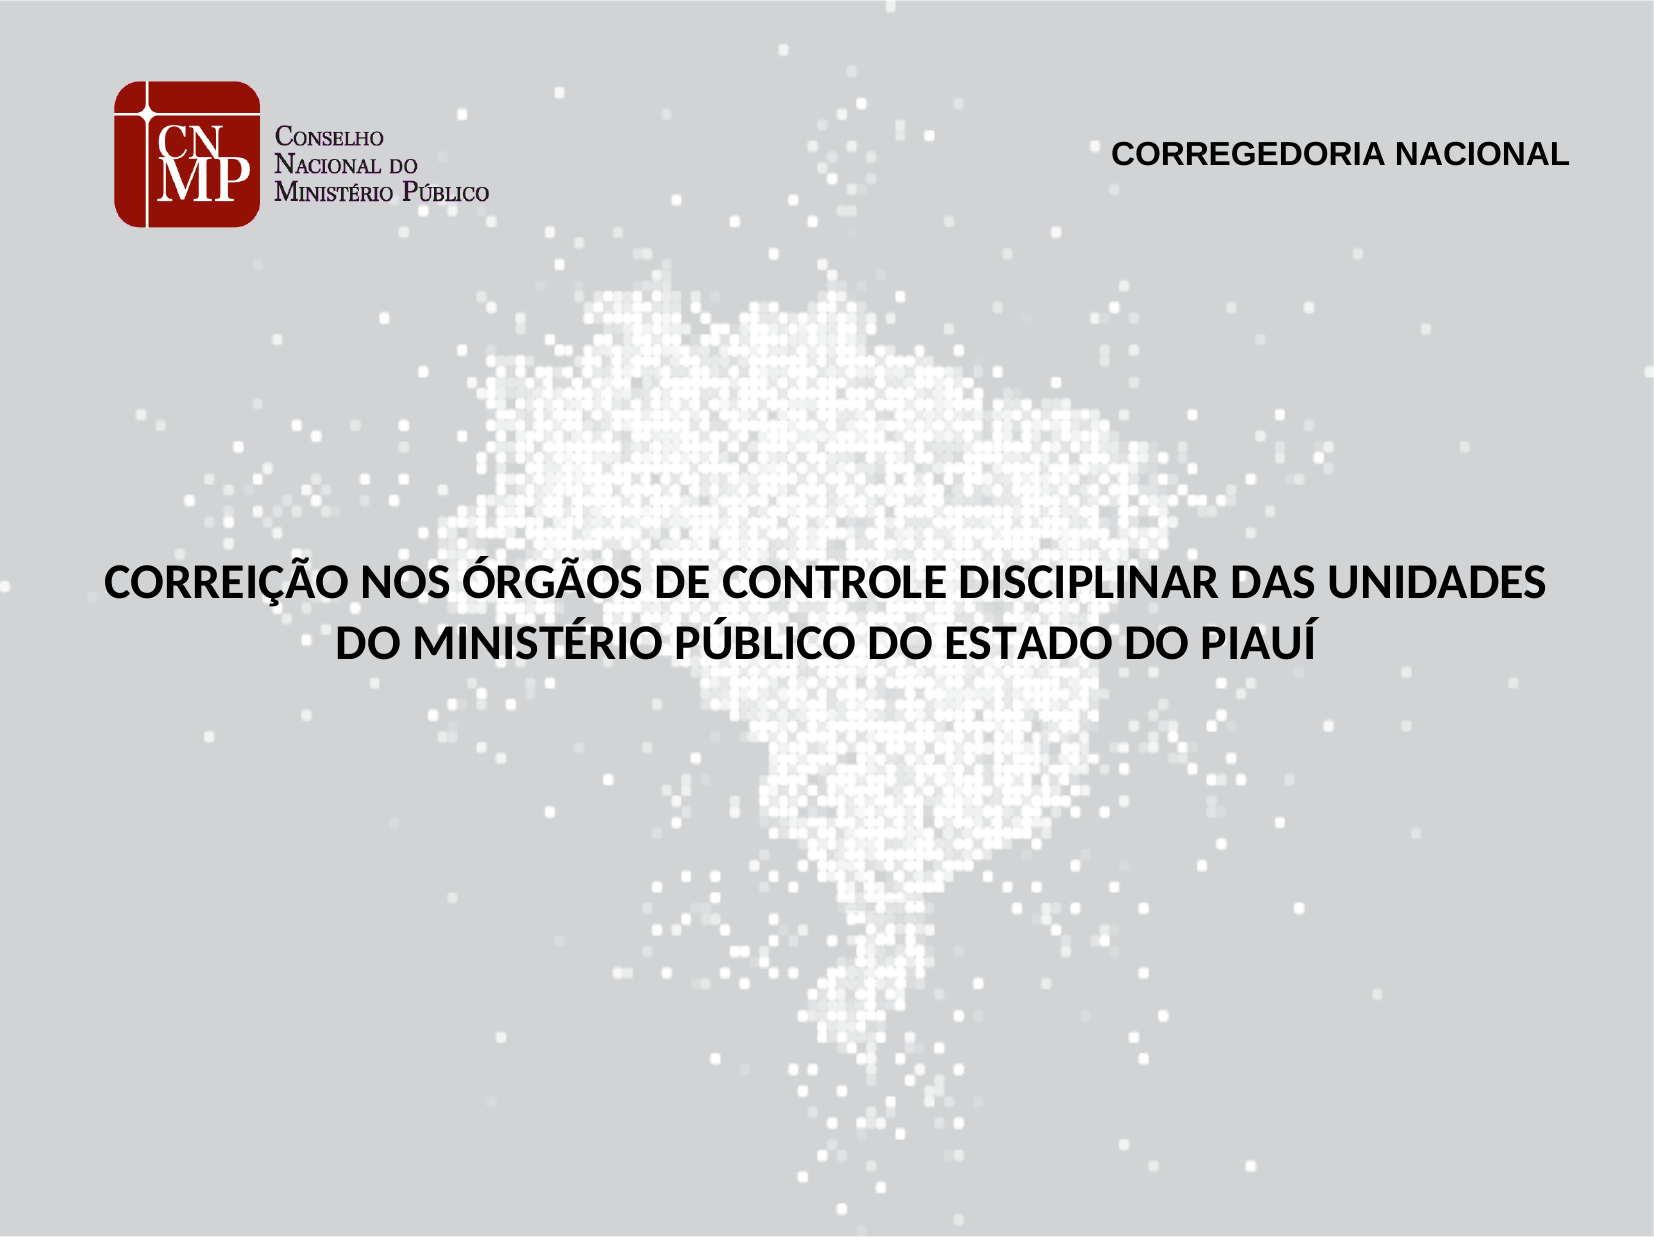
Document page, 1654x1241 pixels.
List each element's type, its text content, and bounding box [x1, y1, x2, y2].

picture [0, 0, 1654, 1241]
title CORREGEDORIA NACIONAL [82, 49, 1571, 257]
subtitle CORREIÇÃO NOS ÓRGÃOS DE CONTROLE DISCIPLINAR DAS UNIDADES DO MINISTÉRIO PÚBLICO DO ESTADO DO PIAUÍ [82, 290, 1571, 1010]
